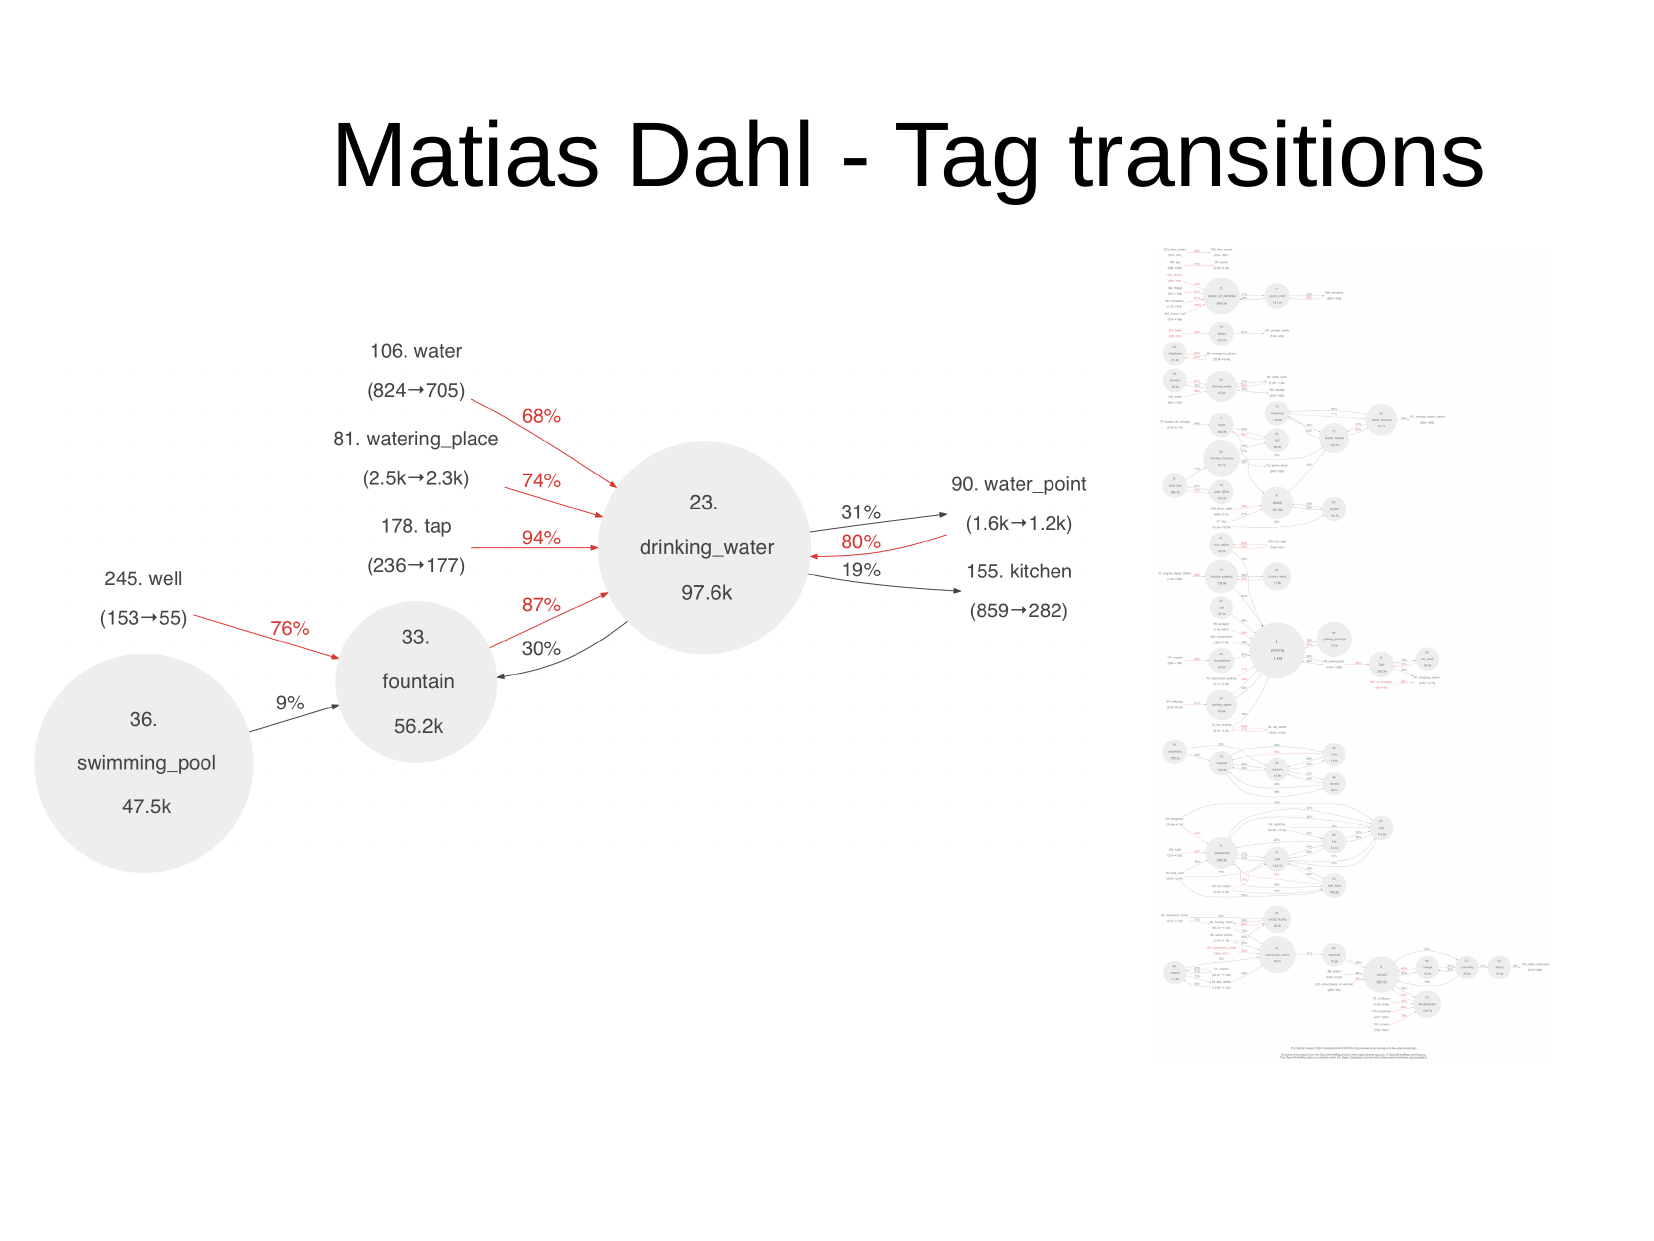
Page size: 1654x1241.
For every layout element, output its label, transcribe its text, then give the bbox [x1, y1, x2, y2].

picture [1157, 247, 1550, 1063]
picture [33, 342, 1087, 875]
title Matias Dahl - Tag transitions [165, 50, 1654, 259]
